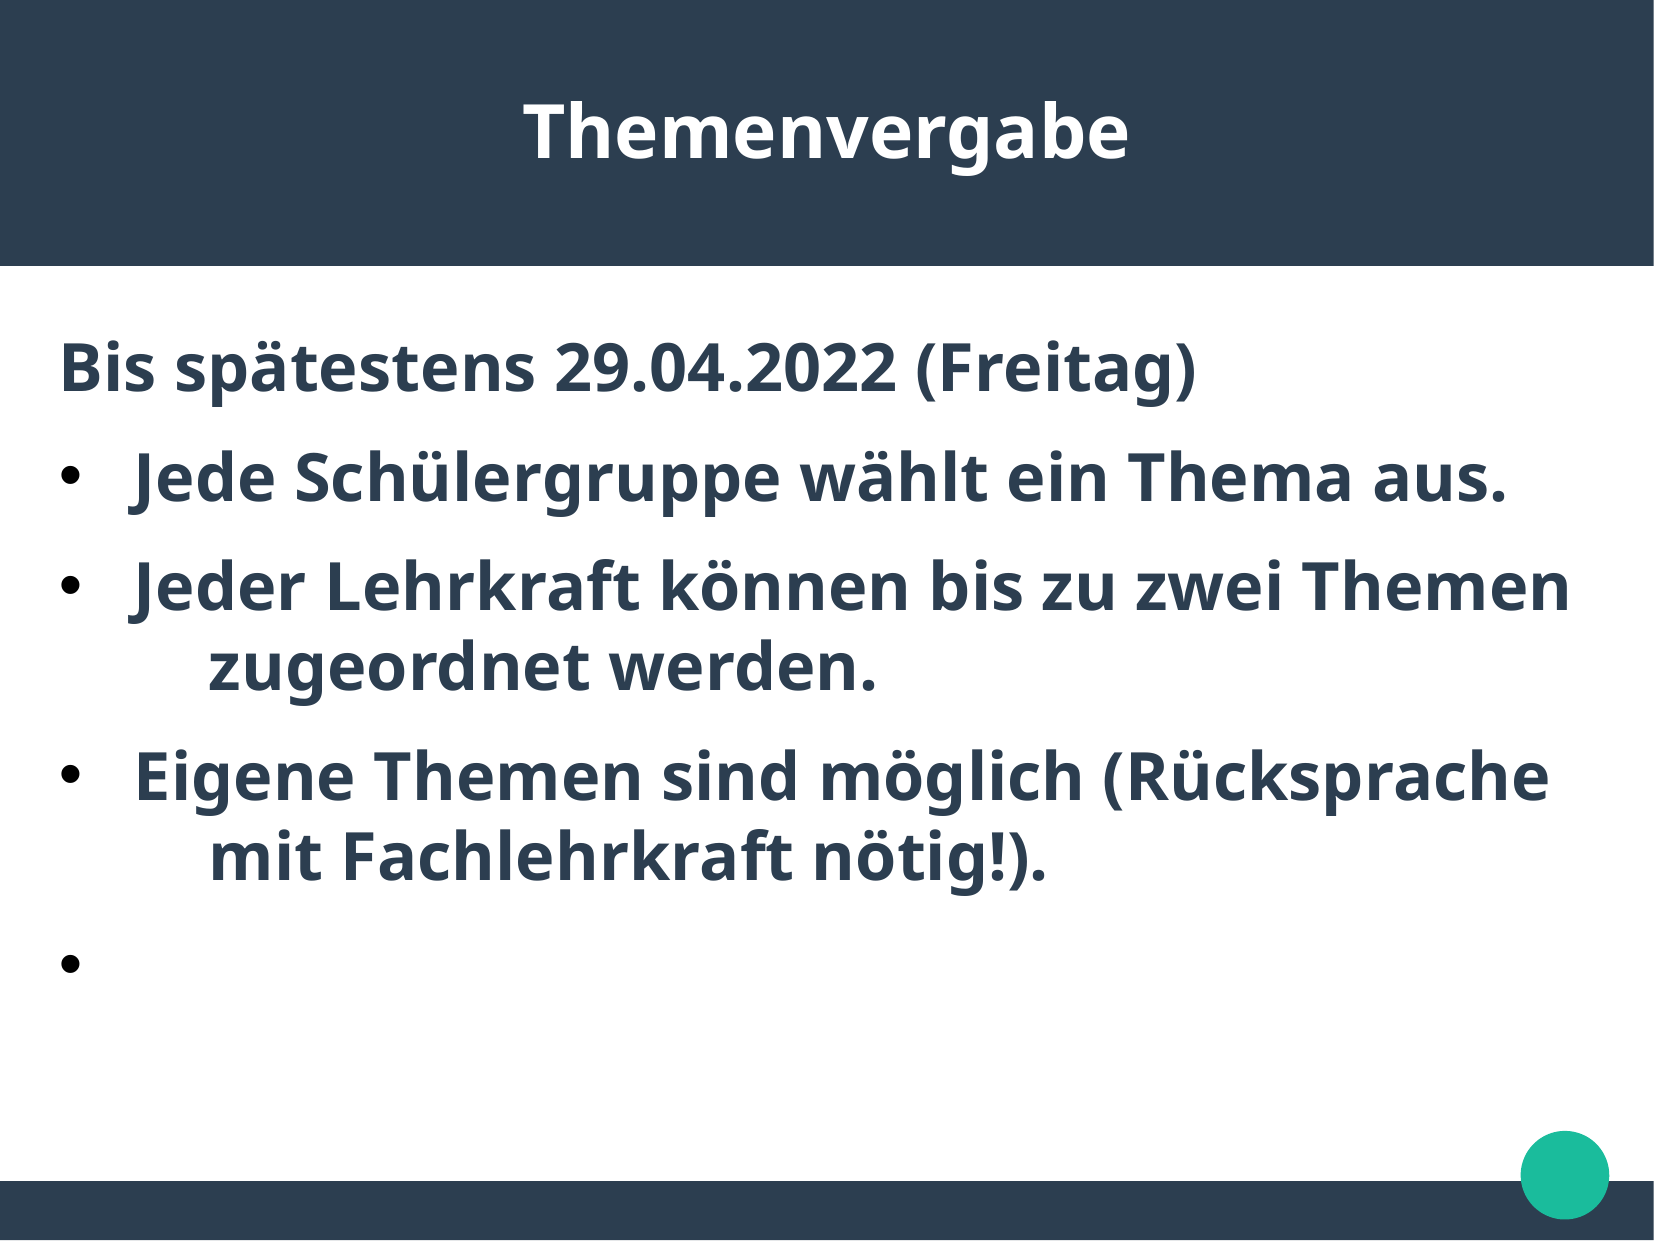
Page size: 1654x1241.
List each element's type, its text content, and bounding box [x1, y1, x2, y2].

list Bis spätestens 29.04.2022 (Freitag) Jede Schülergruppe wählt ein Thema aus. Jeder Lehrkraft können bis zu zwei Themen zugeordnet werden. Eigene Themen sind möglich (Rücksprache mit Fachlehrkraft nötig!). [59, 324, 1595, 1152]
title Themenvergabe [59, 49, 1595, 207]
